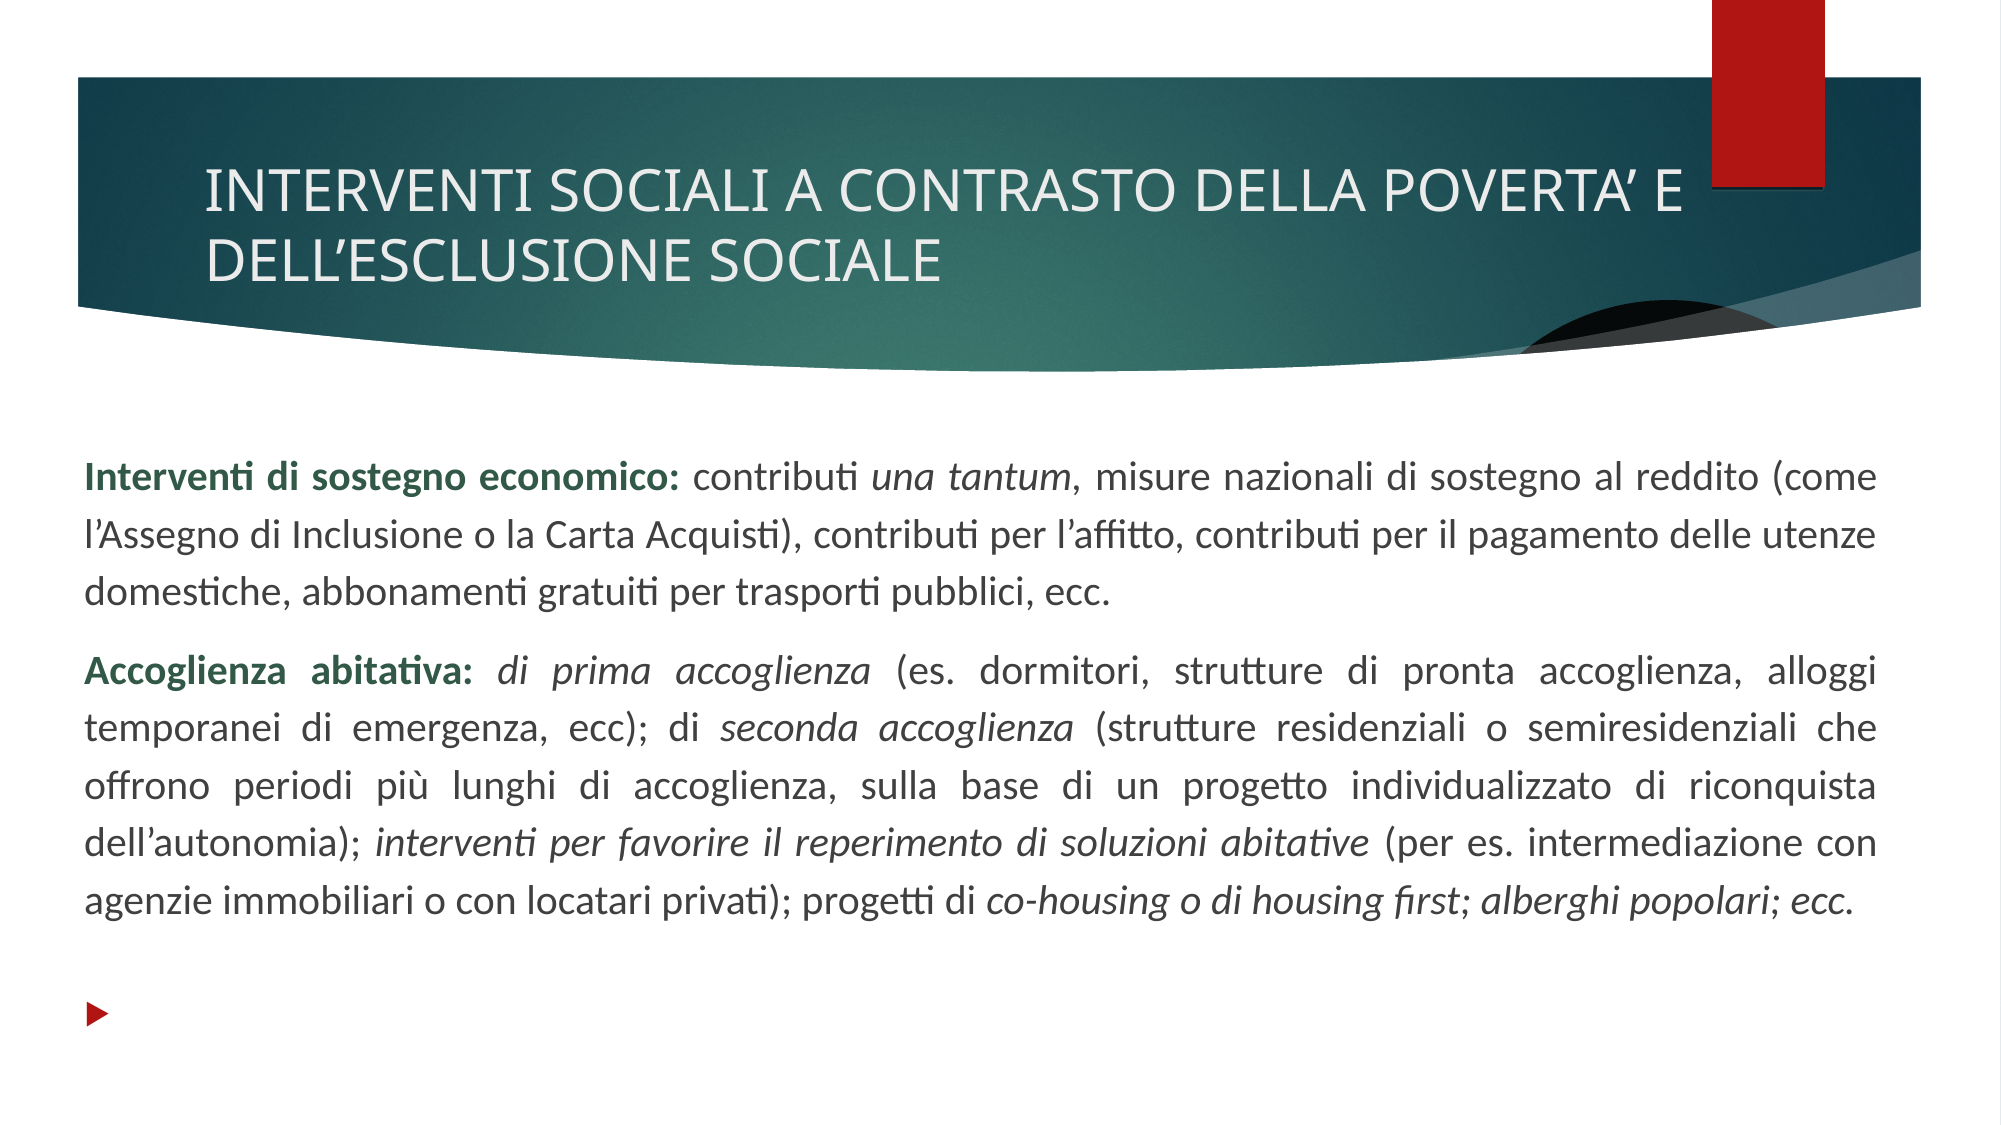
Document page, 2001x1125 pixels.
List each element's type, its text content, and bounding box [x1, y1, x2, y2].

title INTERVENTI SOCIALI A CONTRASTO DELLA POVERTA’ E DELL’ESCLUSIONE SOCIALE [189, 123, 1702, 322]
list Interventi di sostegno economico: contributi una tantum, misure nazionali di sostegno al reddito (come l’Assegno di Inclusione o la Carta Acquisti), contributi per l’affitto, contributi per il pagamento delle utenze domestiche, abbonamenti gratuiti per trasporti pubblici, ecc. Accoglienza abitativa: di prima accoglienza (es. dormitori, strutture di pronta accoglienza, alloggi temporanei di emergenza, ecc); di seconda accoglienza (strutture residenziali o semiresidenziali che offrono periodi più lunghi di accoglienza, sulla base di un progetto individualizzato di riconquista dell’autonomia); interventi per favorire il reperimento di soluzioni abitative (per es. intermediazione con agenzie immobiliari o con locatari privati); progetti di co-housing o di housing first; alberghi popolari; ecc. [69, 433, 1900, 1024]
